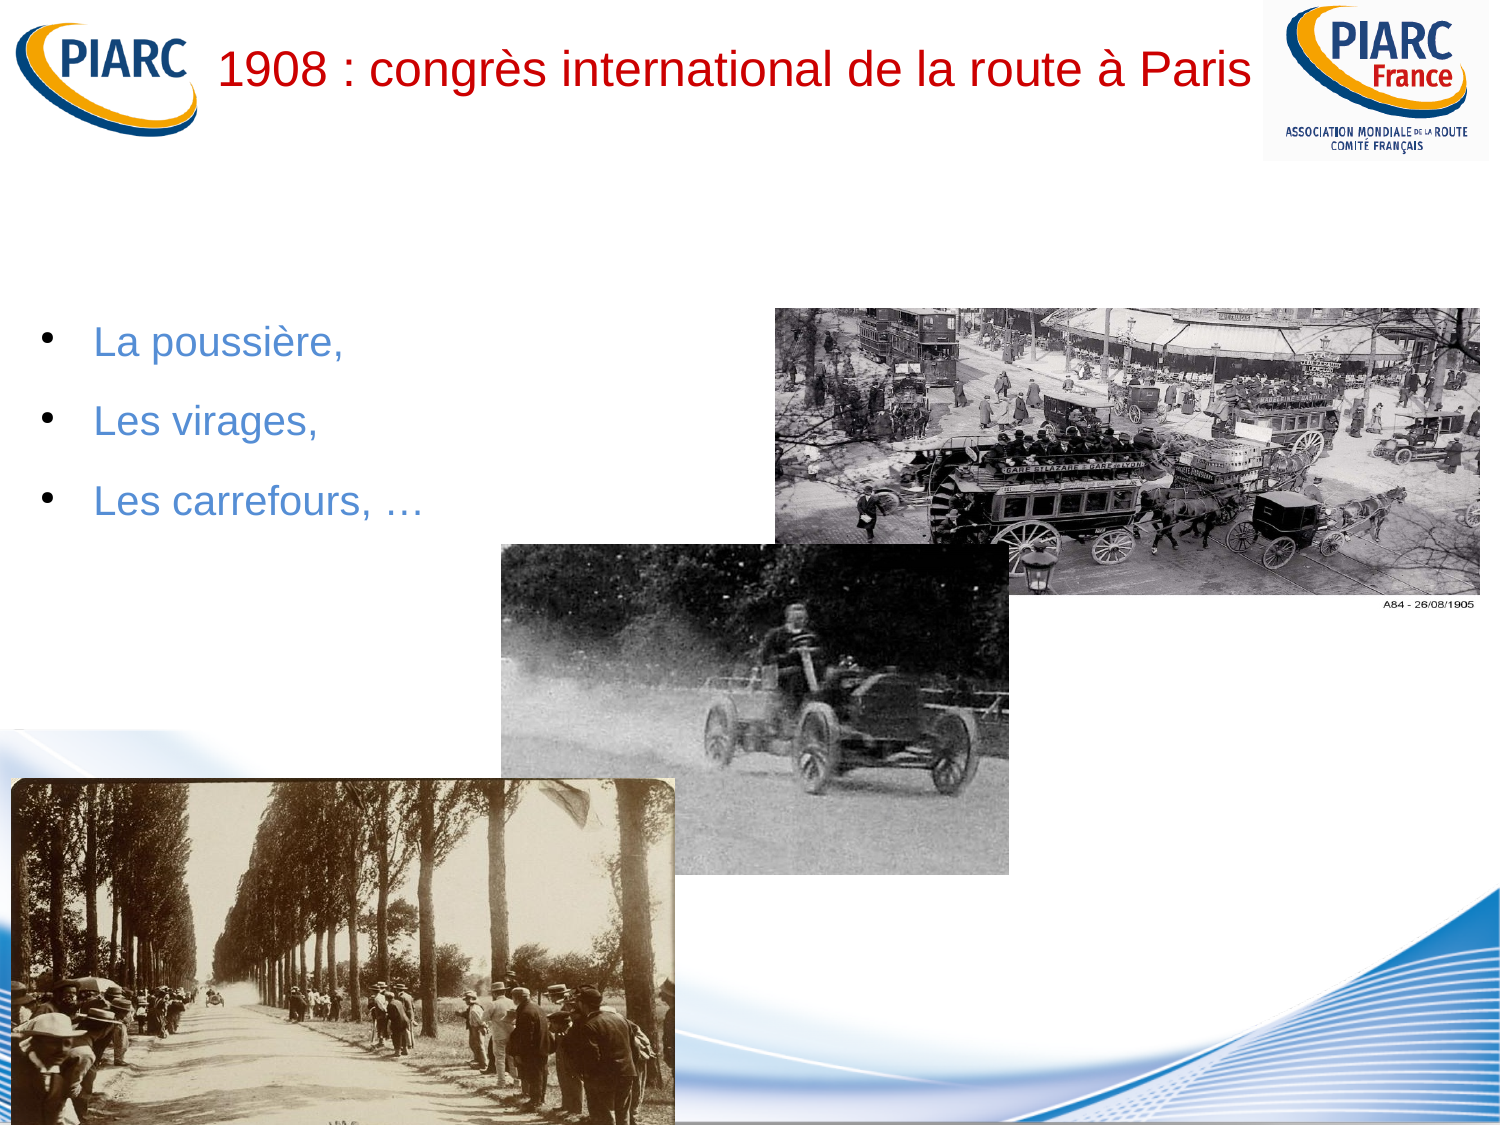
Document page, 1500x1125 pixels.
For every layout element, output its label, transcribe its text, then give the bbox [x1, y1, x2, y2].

picture [0, 0, 237, 184]
picture [1263, 0, 1489, 161]
text_box La poussière, Les virages, Les carrefours, … [9, 308, 742, 515]
picture [0, 308, 1500, 1125]
text_box 1908 : congrès international de la route à Paris [204, 30, 1303, 218]
